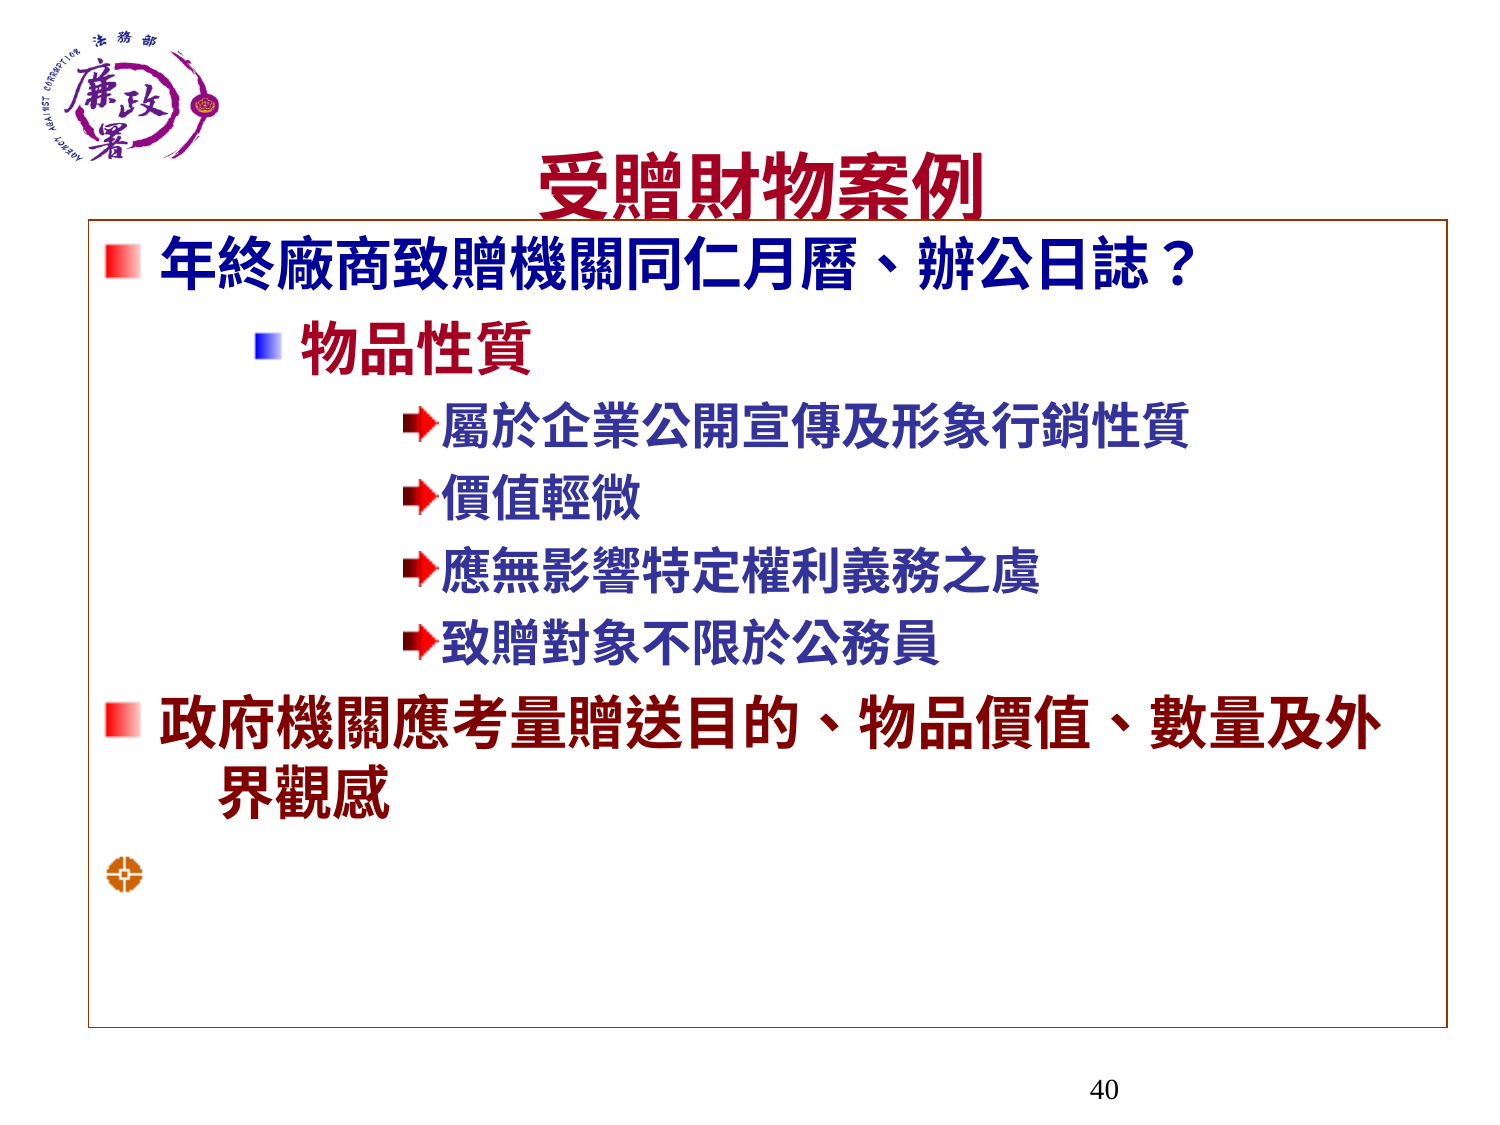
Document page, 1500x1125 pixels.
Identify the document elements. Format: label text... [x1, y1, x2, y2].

text_box [1074, 1037, 1388, 1113]
title 受贈財物案例 [100, 42, 1424, 150]
list 年終廠商致贈機關同仁月曆、辦公日誌？ 物品性質 屬於企業公開宣傳及形象行銷性質 價值輕微 應無影響特定權利義務之虞 致贈對象不限於公務員 政府機關應考量贈送目的、物品價值、數量及外界觀感 [88, 220, 1447, 1028]
